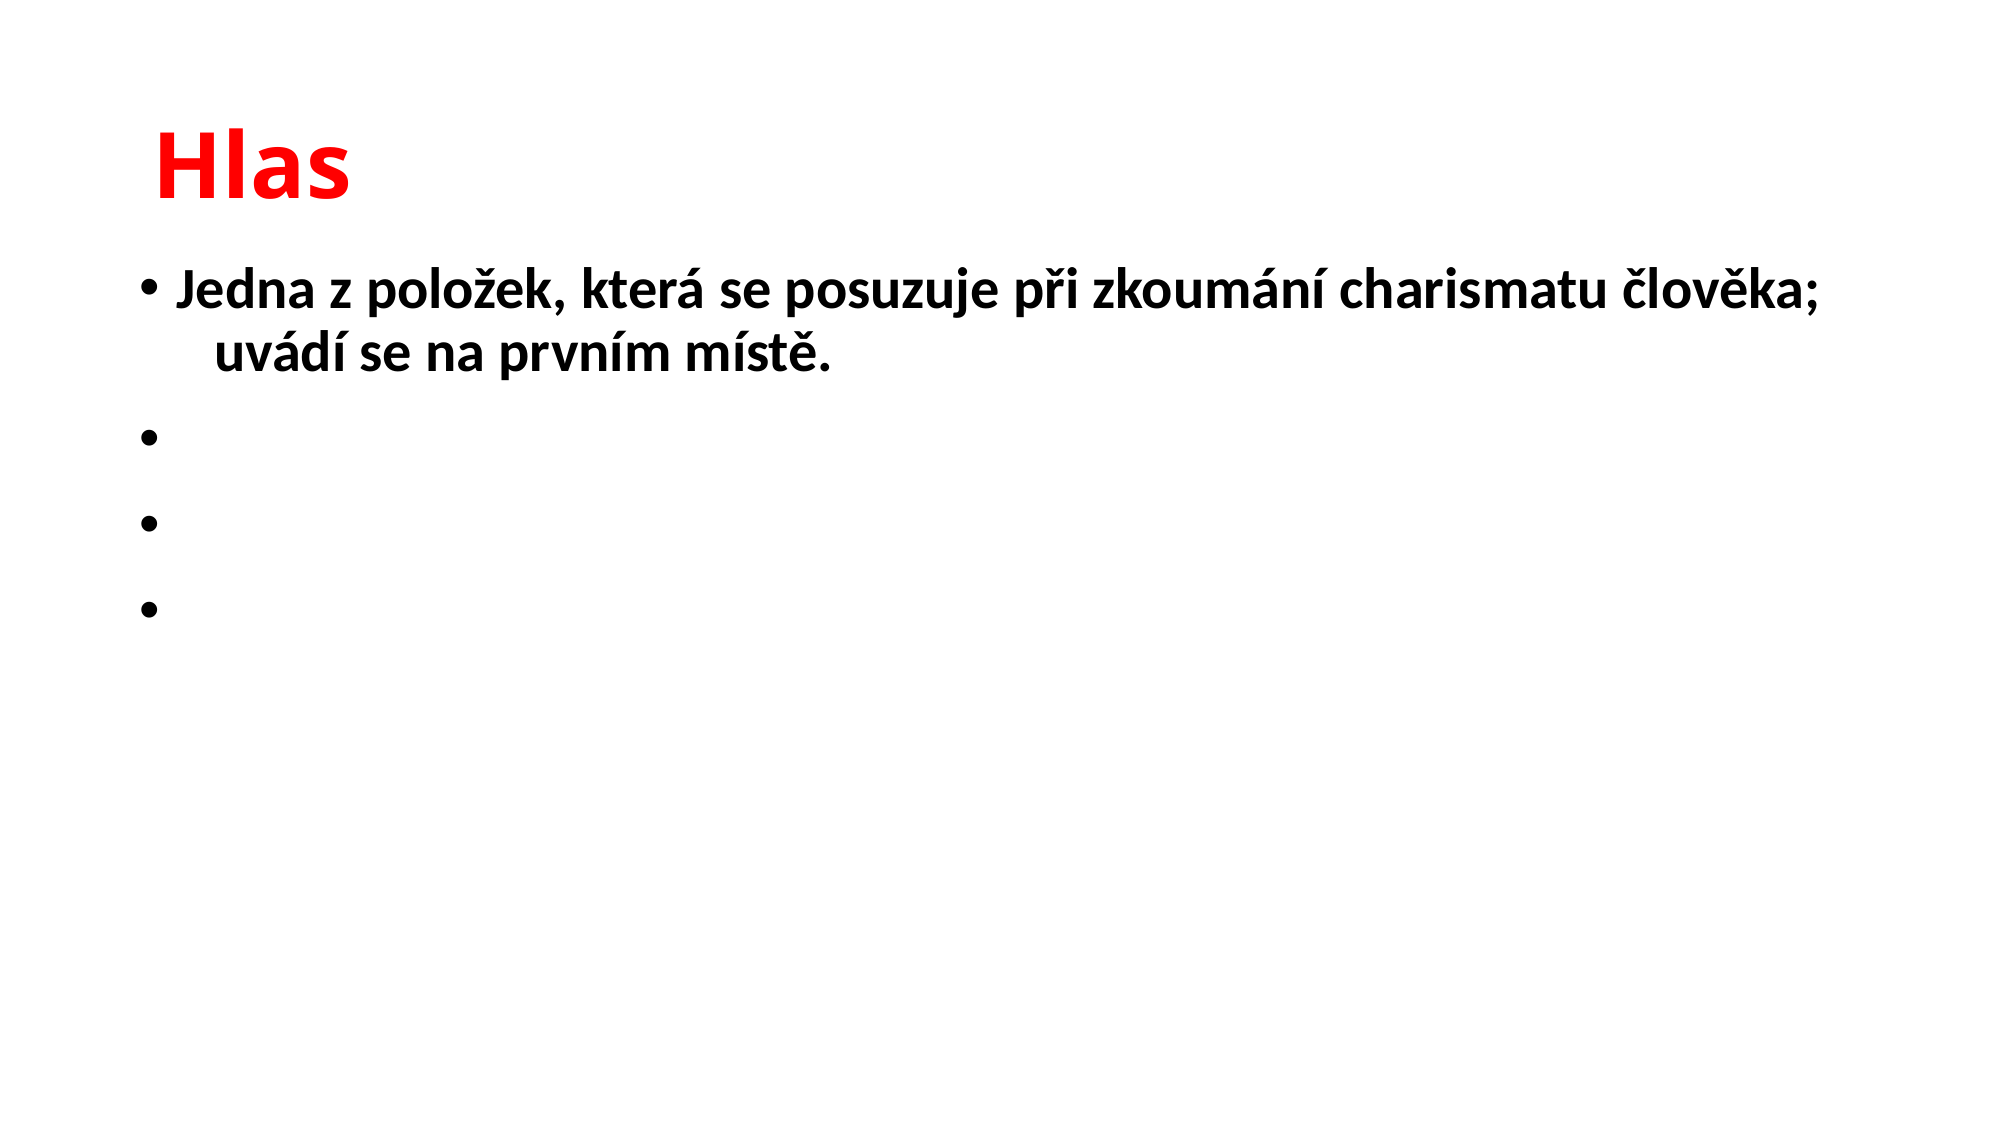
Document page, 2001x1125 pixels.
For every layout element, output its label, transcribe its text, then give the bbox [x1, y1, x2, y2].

list Jedna z položek, která se posuzuje při zkoumání charismatu člověka; uvádí se na prvním místě. [124, 251, 1850, 965]
title Hlas [137, 59, 1863, 278]
